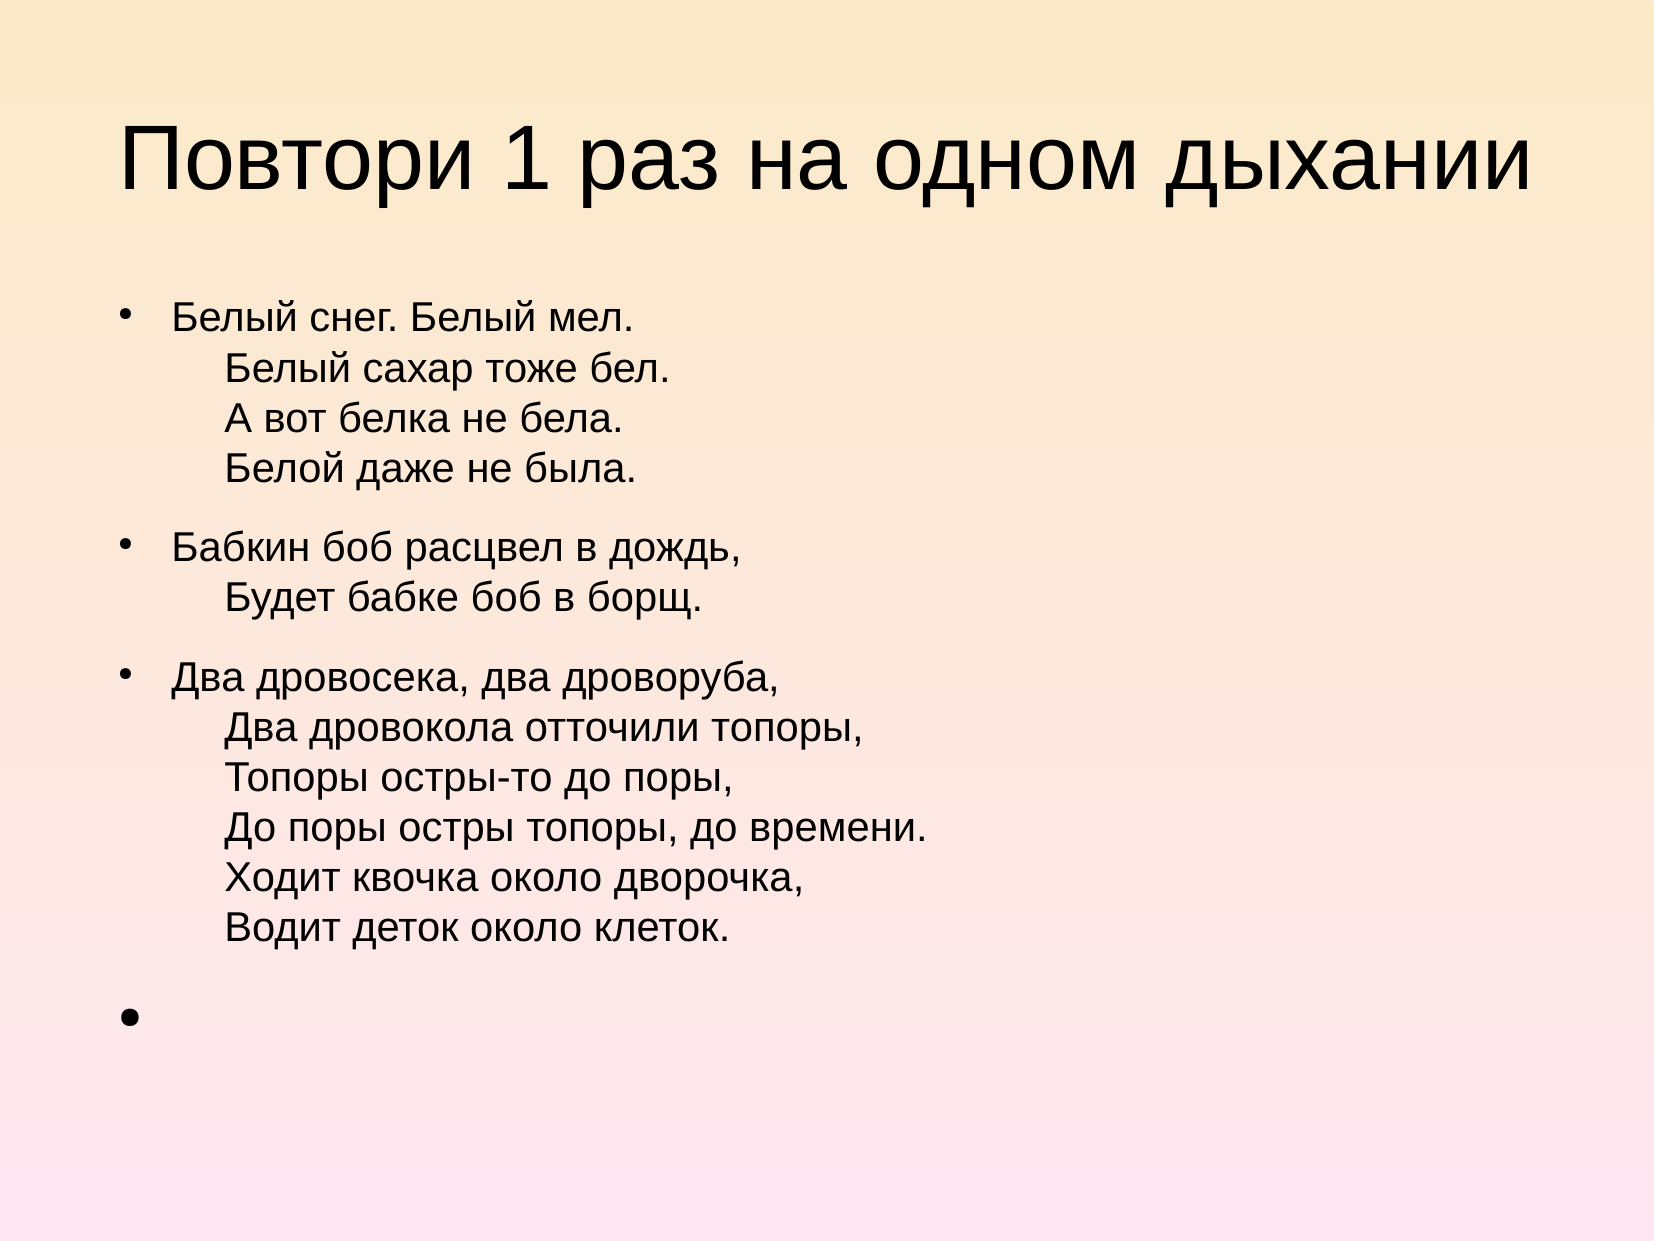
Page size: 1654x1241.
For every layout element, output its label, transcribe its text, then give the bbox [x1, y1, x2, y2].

title Повтори 1 раз на одном дыхании [82, 49, 1571, 257]
list Белый снег. Белый мел. Белый сахар тоже бел. А вот белка не бела. Белой даже не была. Бабкин боб расцвел в дождь, Будет бабке боб в борщ. Два дровосека, два дроворуба, Два дровокола отточили топоры, Топоры остры-то до поры, До поры остры топоры, до времени. Ходит квочка около дворочка, Водит деток около клеток. [82, 290, 1571, 1109]
